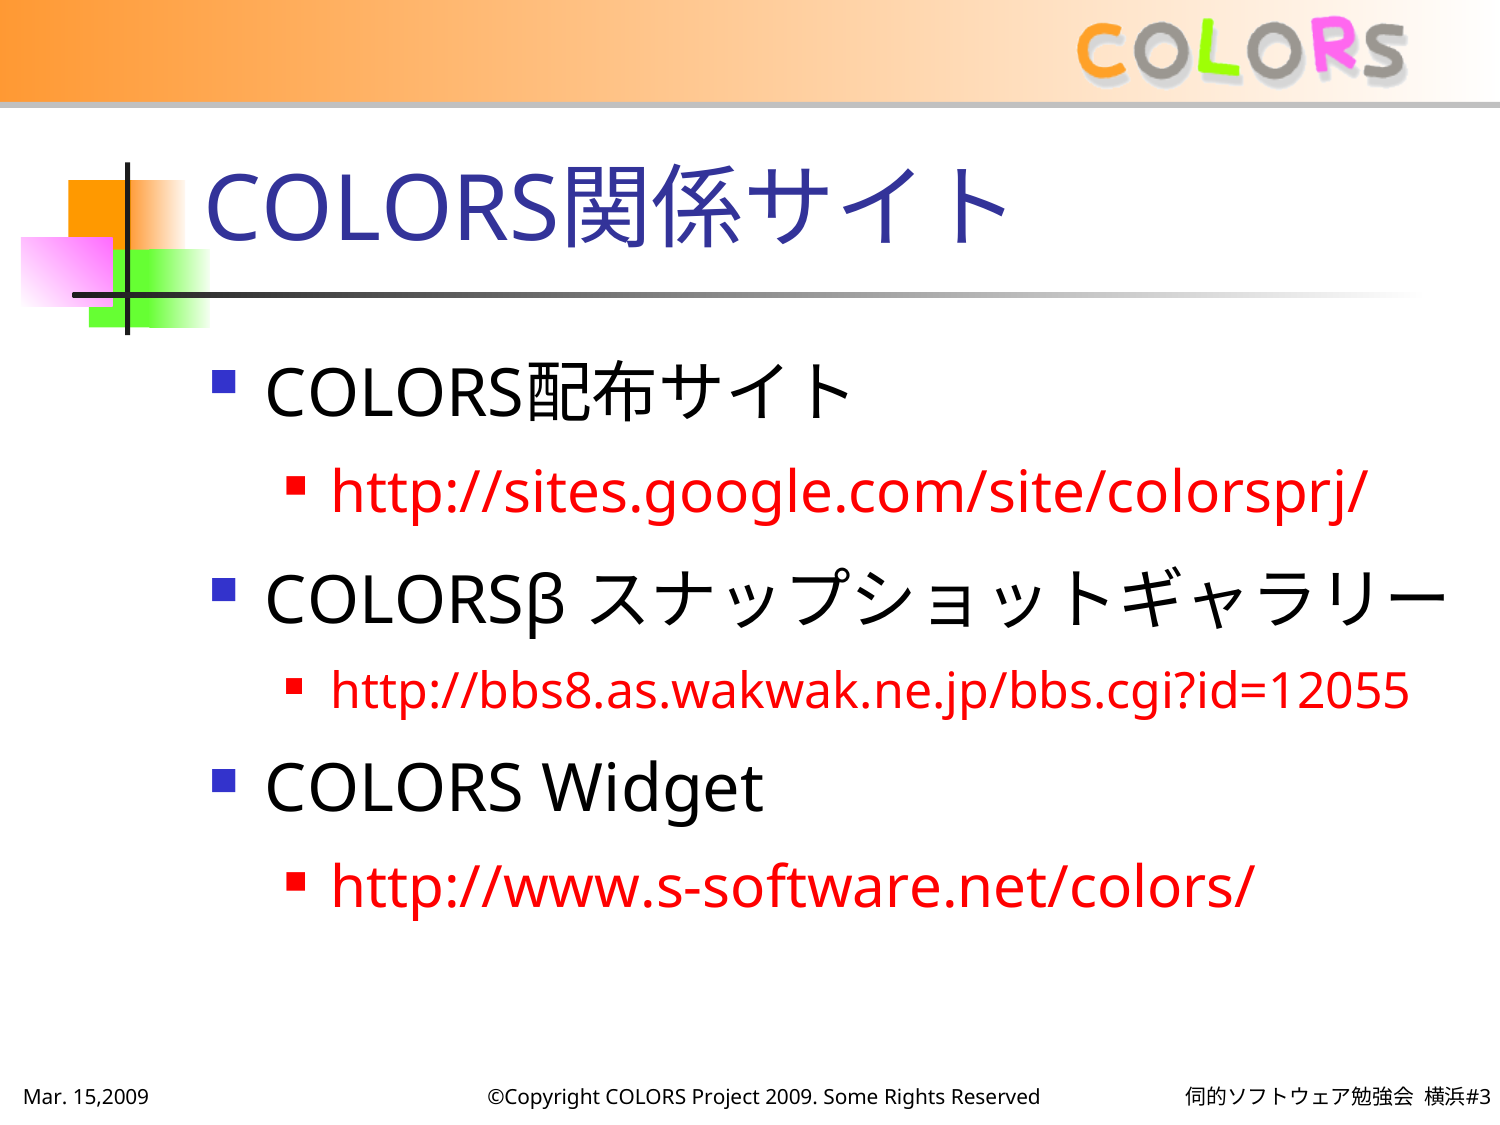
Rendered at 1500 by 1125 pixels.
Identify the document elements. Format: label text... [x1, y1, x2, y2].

list COLORS配布サイト http://sites.google.com/site/colorsprj/ COLORSβ スナップショットギャラリー http://bbs8.as.wakwak.ne.jp/bbs.cgi?id=12055 COLORS Widget http://www.s-software.net/colors/ [193, 331, 1469, 1007]
title COLORS関係サイト [188, 35, 1468, 276]
